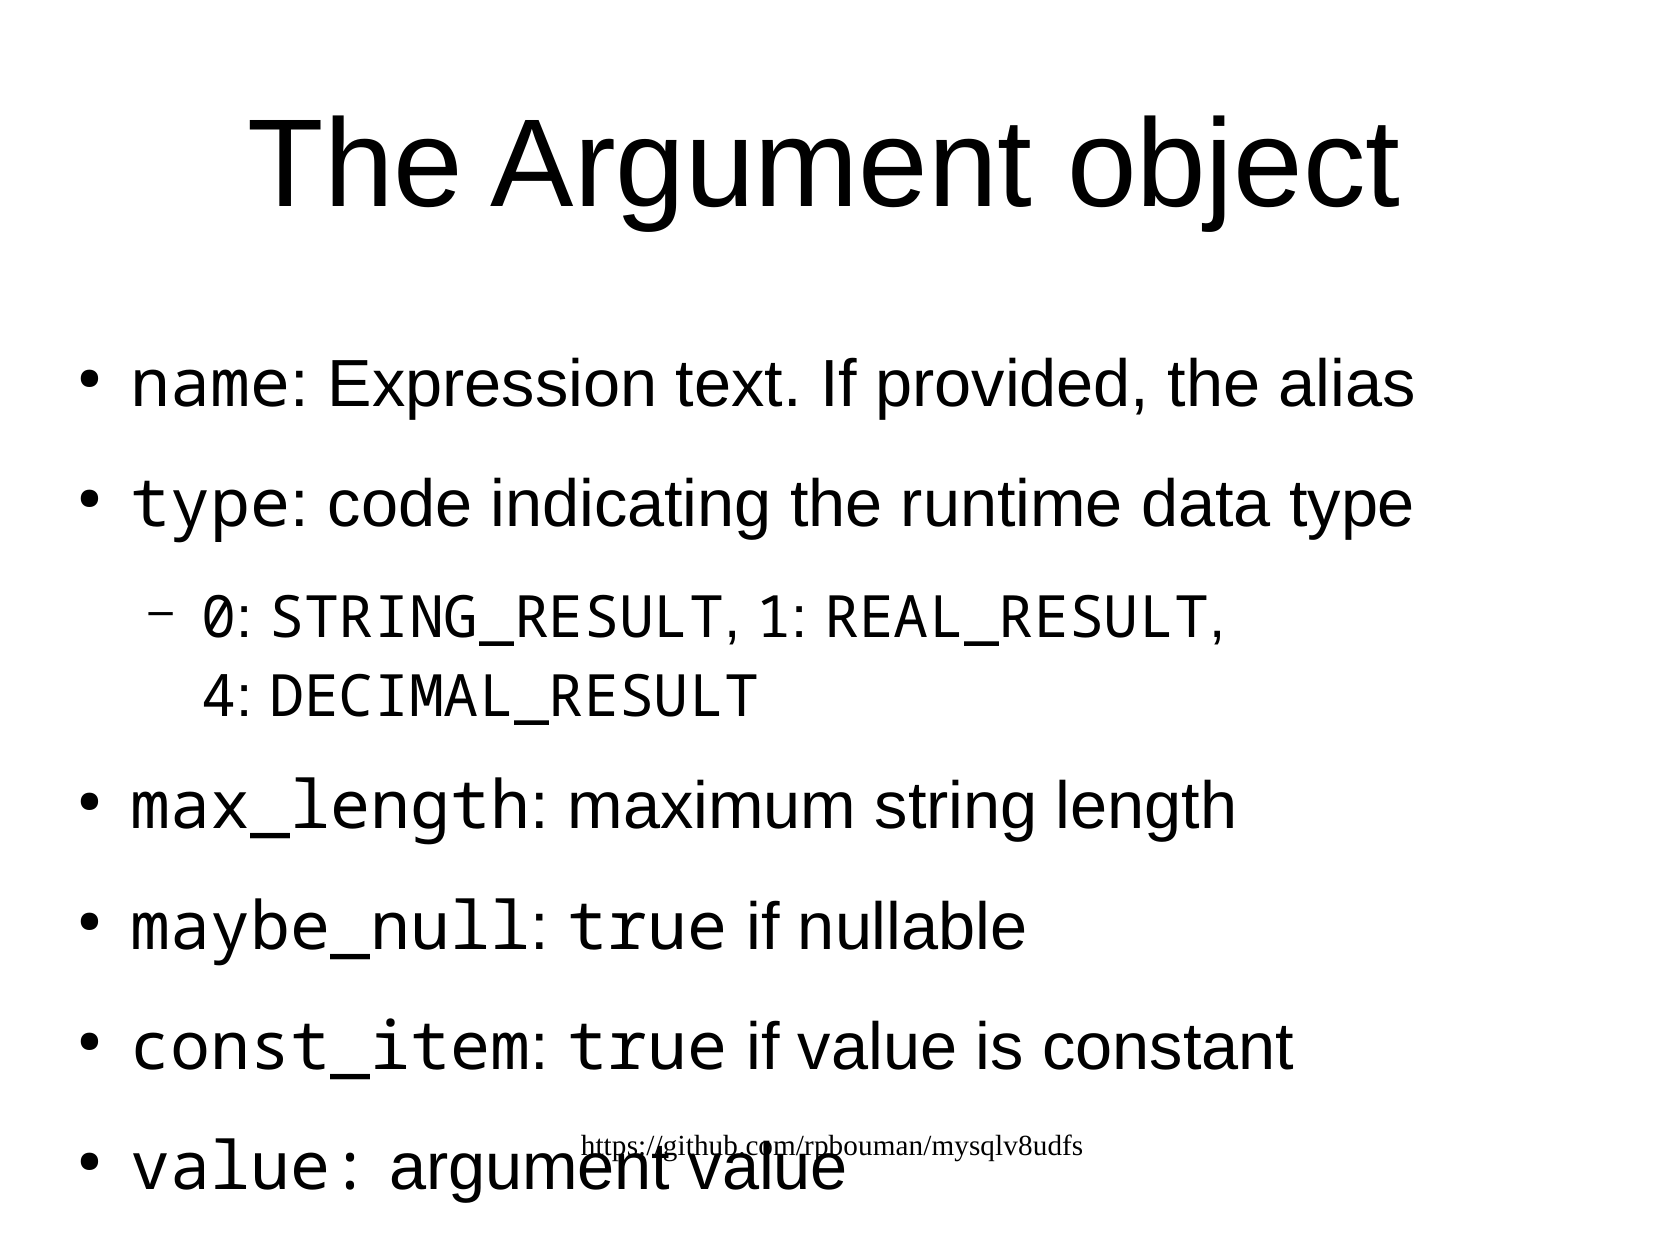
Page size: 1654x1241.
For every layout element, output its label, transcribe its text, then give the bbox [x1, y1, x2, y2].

title The Argument object [80, 60, 1569, 268]
list name: Expression text. If provided, the alias type: code indicating the runtime data type 0: STRING_RESULT, 1: REAL_RESULT, 4: DECIMAL_RESULT max_length: maximum string length maybe_null: true if nullable const_item: true if value is constant value: argument value [60, 334, 1633, 1219]
